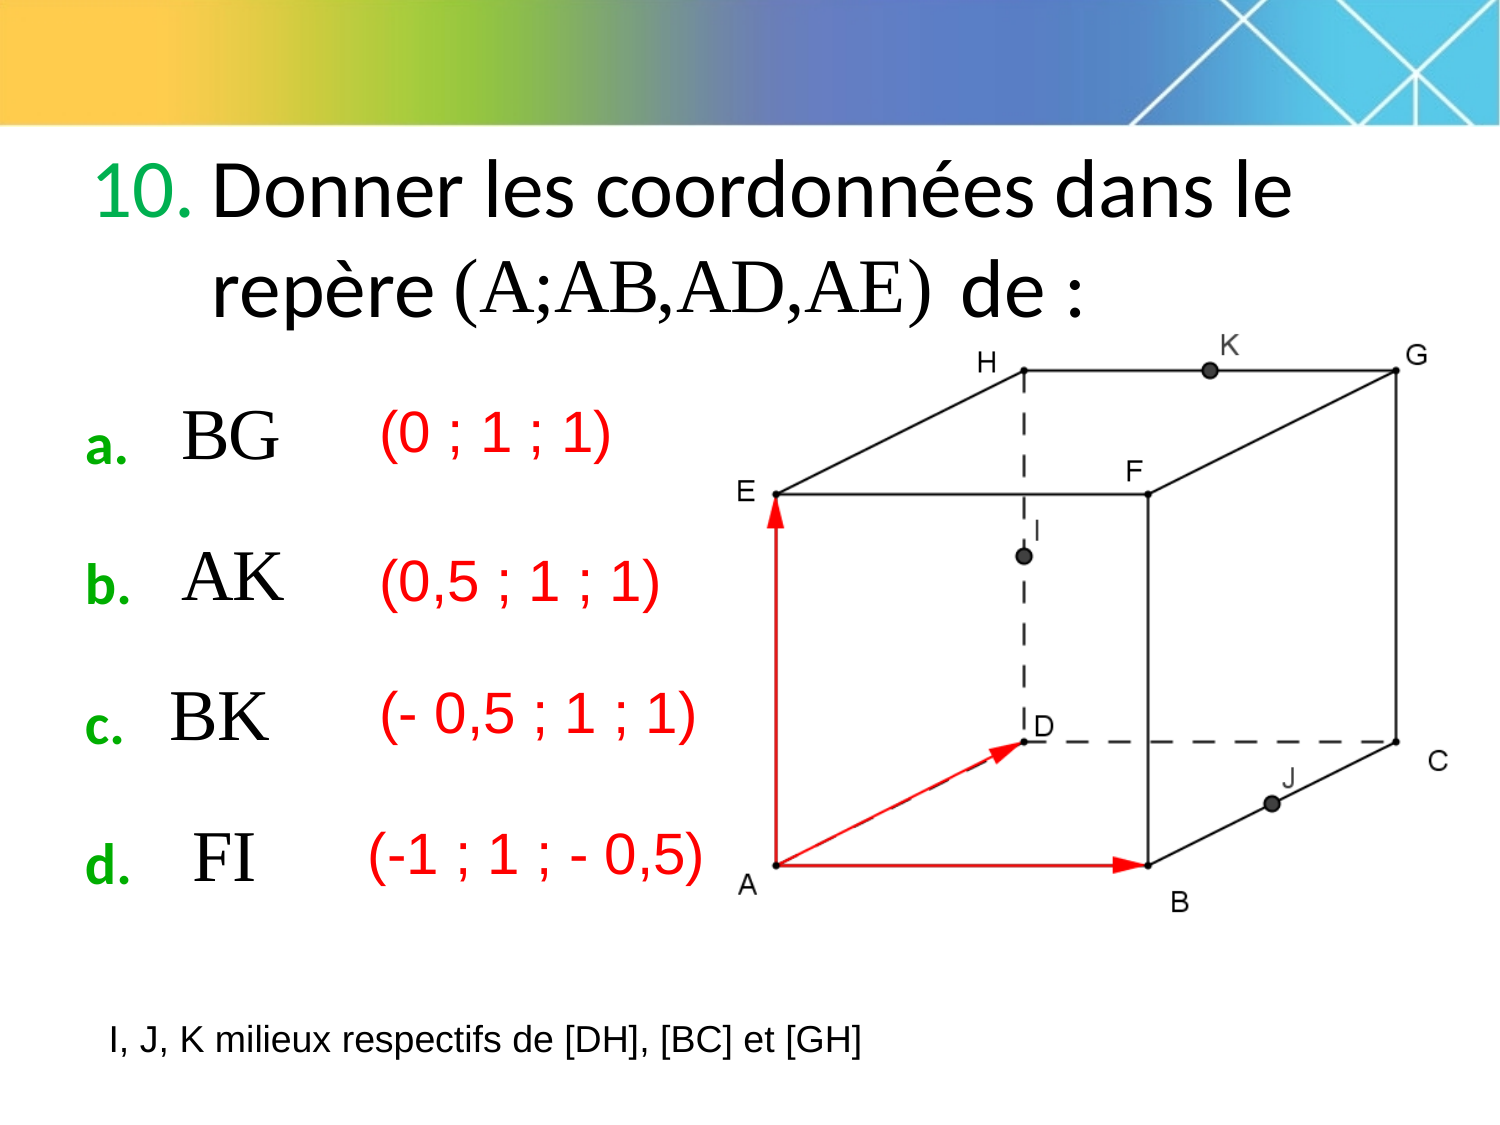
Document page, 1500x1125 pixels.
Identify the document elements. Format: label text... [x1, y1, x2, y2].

text_box (0 ; 1 ; 1) [364, 386, 629, 473]
text_box (- 0,5 ; 1 ; 1) [364, 667, 713, 754]
text_box I, J, K milieux respectifs de [DH], [BC] et [GH] [93, 1007, 915, 1069]
picture [726, 328, 1460, 933]
chart [152, 667, 290, 751]
text_box (-1 ; 1 ; - 0,5) [353, 808, 721, 895]
text_box a. b. c. d. [70, 398, 532, 904]
chart [175, 808, 277, 891]
chart [164, 527, 306, 610]
chart [445, 230, 947, 346]
picture [0, 0, 1500, 127]
chart [164, 386, 301, 474]
title Donner les coordonnées dans le repère de : [75, 126, 1500, 342]
text_box (0,5 ; 1 ; 1) [364, 535, 678, 621]
